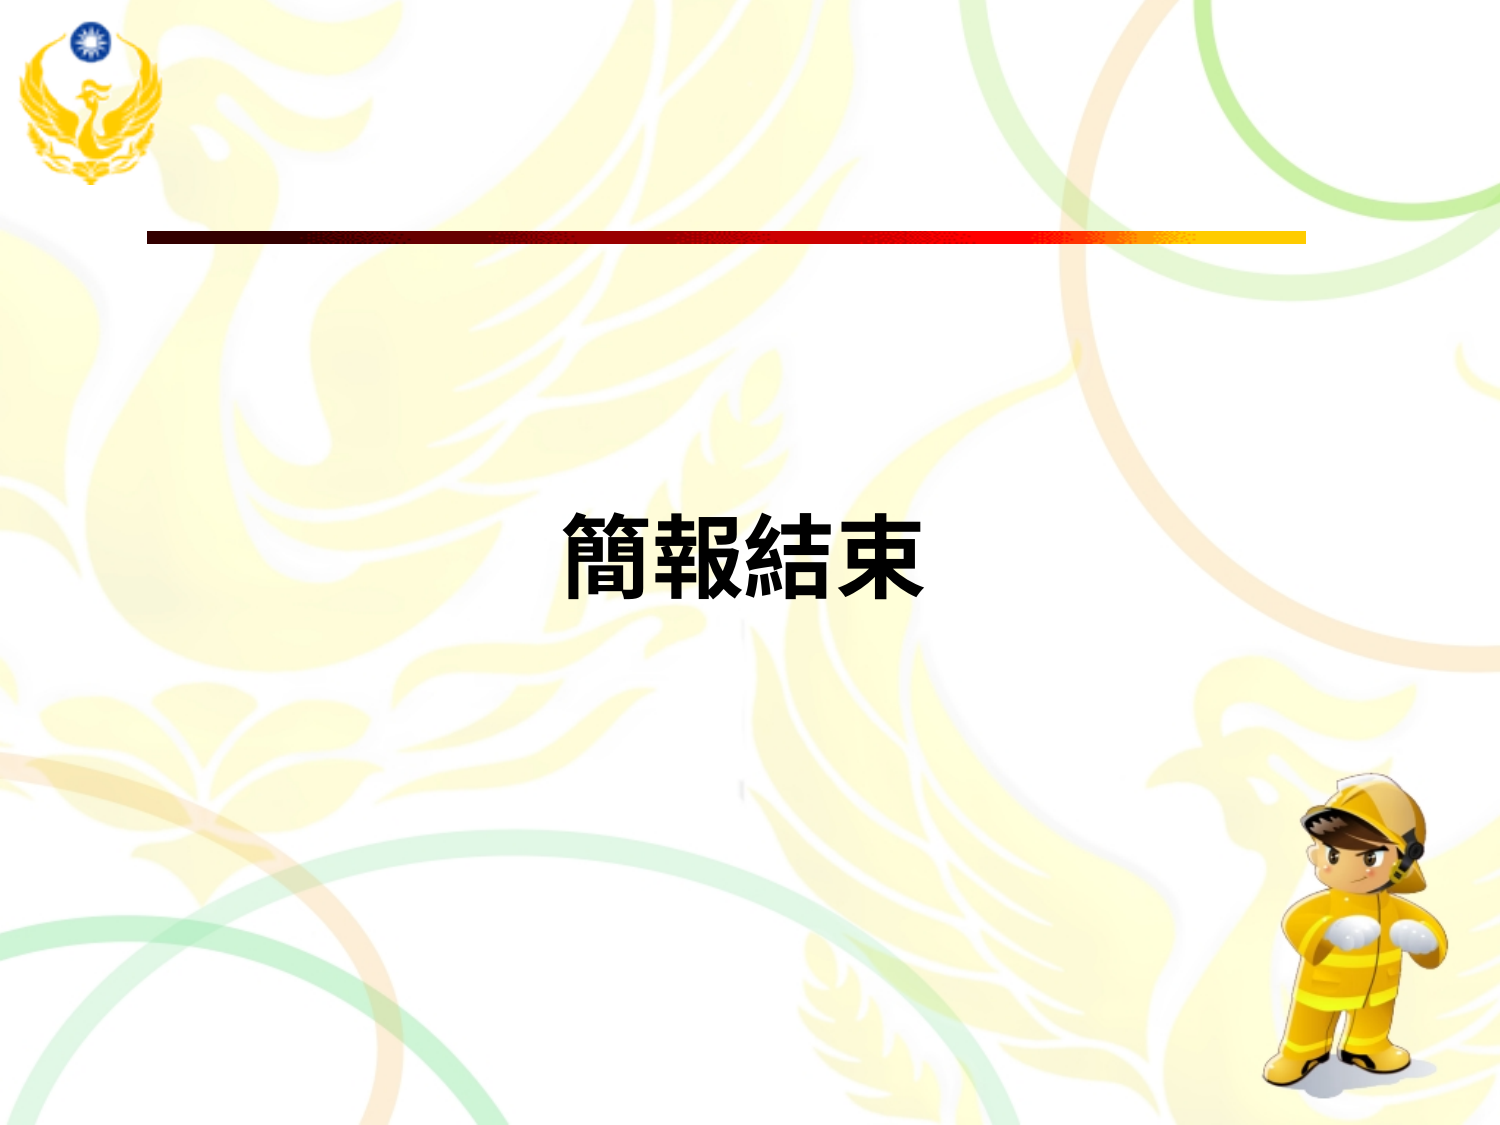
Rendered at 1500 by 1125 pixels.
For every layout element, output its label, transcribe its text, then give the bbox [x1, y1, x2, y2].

title 簡報結束 [100, 290, 1388, 929]
